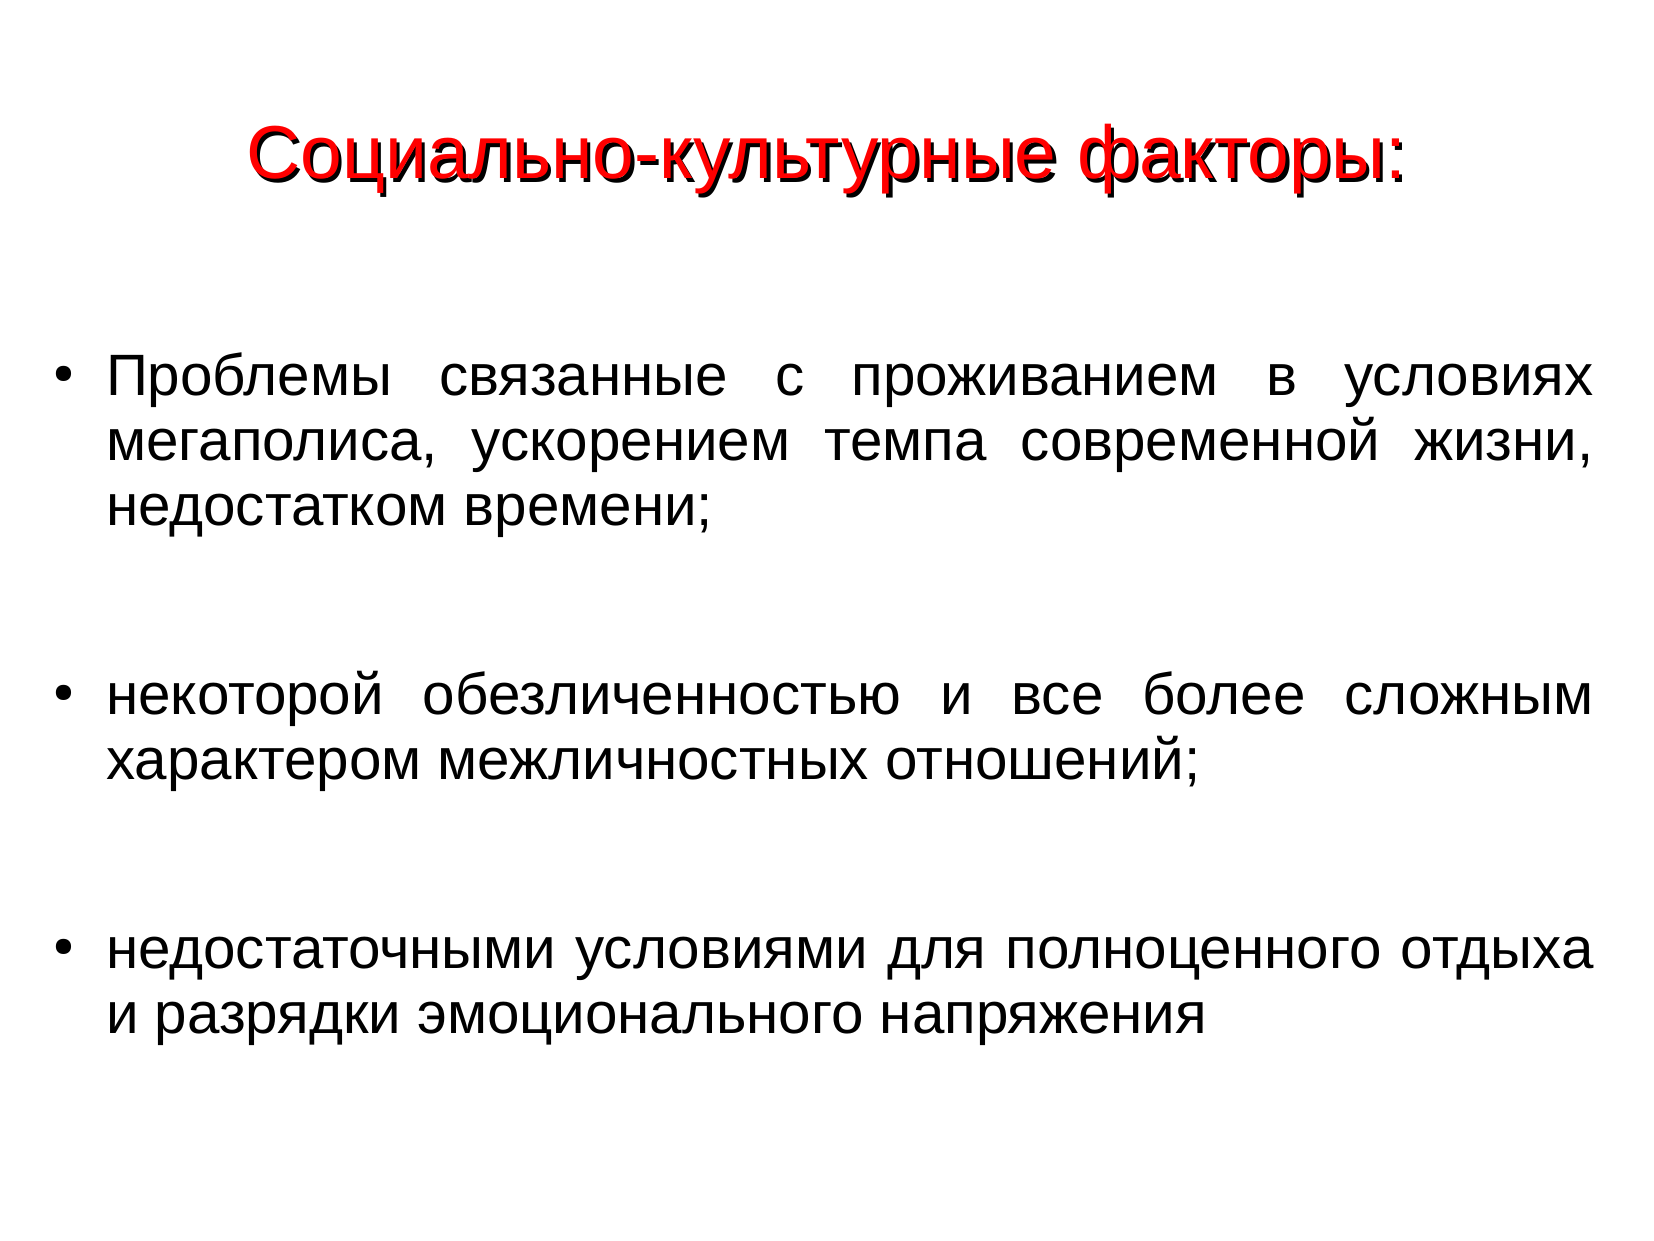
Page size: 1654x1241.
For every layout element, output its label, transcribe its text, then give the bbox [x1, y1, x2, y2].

list Проблемы связанные с проживанием в условиях мегаполиса, ускорением темпа современной жизни, недостатком времени; некоторой обезличенностью и все более сложным характером межличностных отношений; недостаточными условиями для полноценного отдыха и разрядки эмоционального напряжения [35, 342, 1595, 1158]
title Социально-культурные факторы: [82, 49, 1571, 257]
